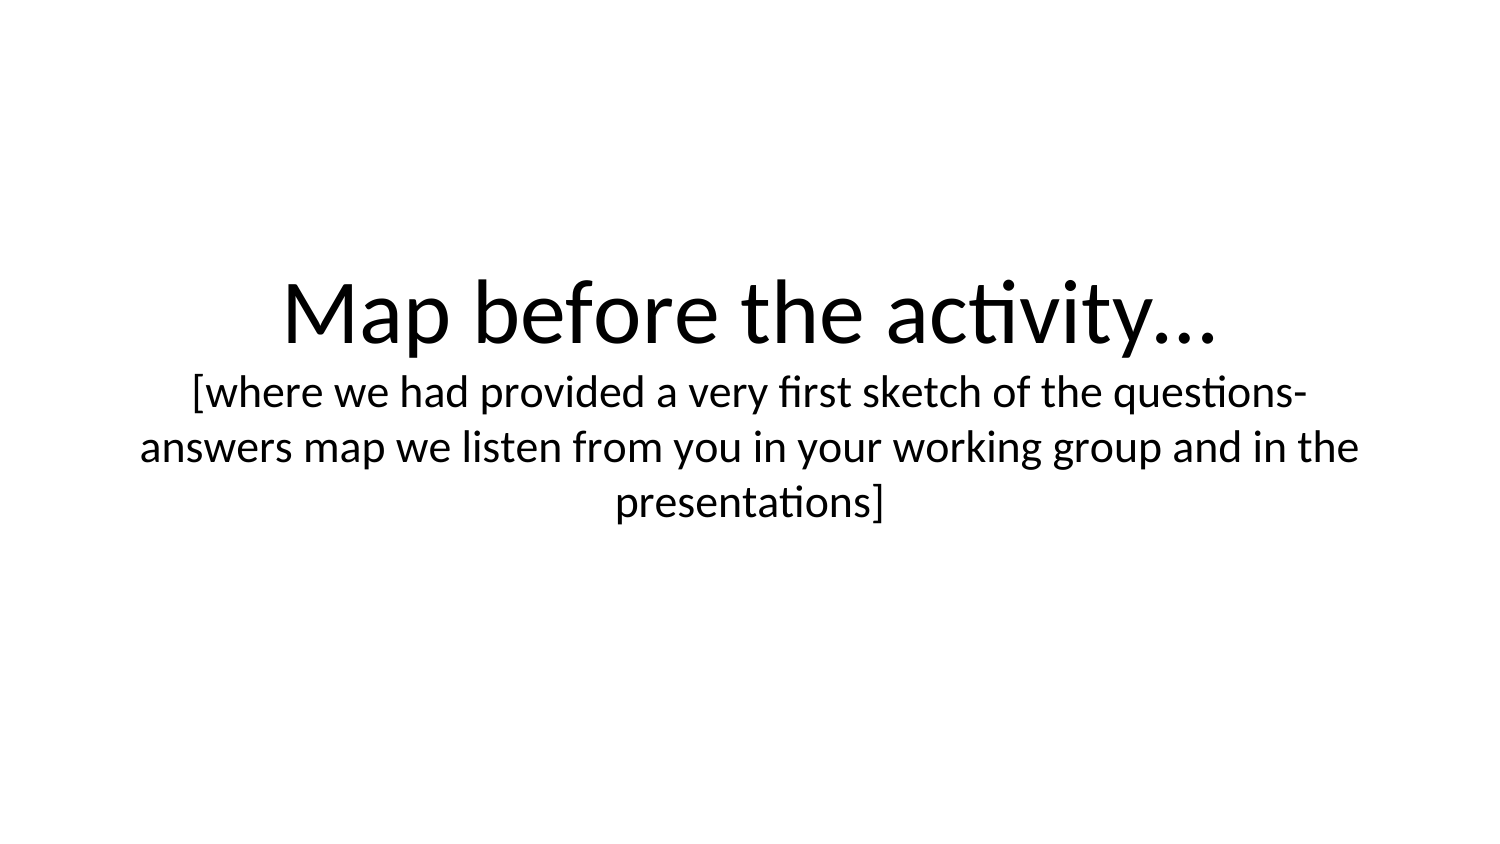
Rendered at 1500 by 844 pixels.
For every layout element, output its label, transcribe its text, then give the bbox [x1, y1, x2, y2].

title Map before the activity… [where we had provided a very first sketch of the questions-answers map we listen from you in your working group and in the presentations] [112, 215, 1388, 562]
